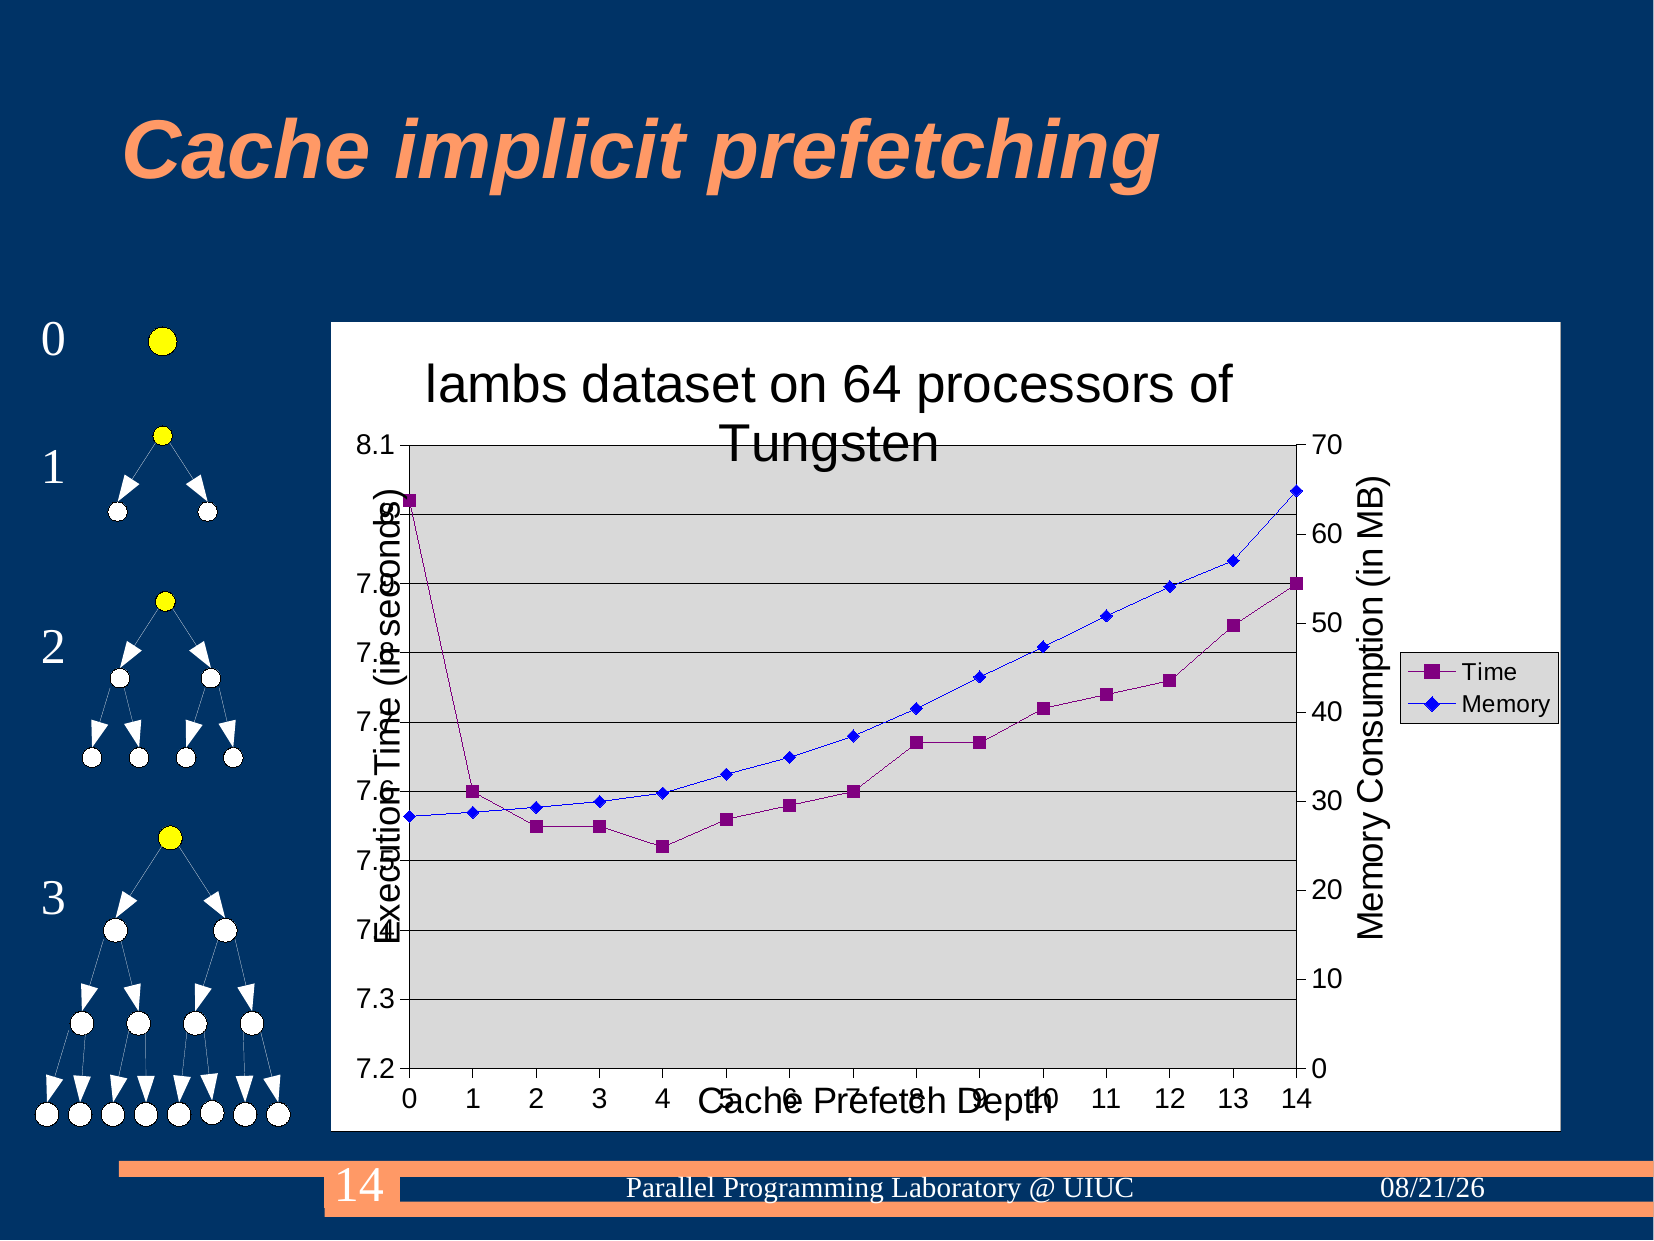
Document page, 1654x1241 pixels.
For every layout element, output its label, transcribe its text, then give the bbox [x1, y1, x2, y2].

text_box [200, 1100, 225, 1125]
text_box [197, 501, 218, 522]
text_box [213, 918, 238, 943]
text_box [101, 1102, 125, 1127]
text_box [158, 825, 183, 850]
chart [331, 322, 1561, 1132]
text_box [152, 425, 173, 446]
text_box [148, 326, 178, 356]
text_box 0 [40, 311, 66, 367]
text_box [68, 1102, 93, 1127]
text_box [266, 1102, 291, 1127]
text_box [107, 501, 128, 522]
text_box [34, 1102, 59, 1127]
text_box [129, 747, 149, 768]
text_box [240, 1011, 264, 1036]
text_box [223, 747, 244, 768]
text_box [126, 1011, 151, 1036]
title Cache implicit prefetching [121, 46, 1534, 254]
text_box [82, 747, 102, 768]
text_box [176, 747, 197, 768]
picture [1349, 474, 1393, 944]
text_box [69, 1011, 94, 1036]
text_box [155, 591, 176, 612]
text_box 3 [40, 869, 66, 926]
text_box [134, 1102, 158, 1127]
text_box [183, 1011, 208, 1036]
text_box [201, 668, 221, 688]
text_box 1 [40, 439, 66, 495]
text_box [167, 1102, 192, 1127]
text_box [233, 1102, 258, 1127]
text_box 2 [40, 618, 66, 674]
text_box [110, 668, 130, 688]
text_box [103, 918, 128, 943]
